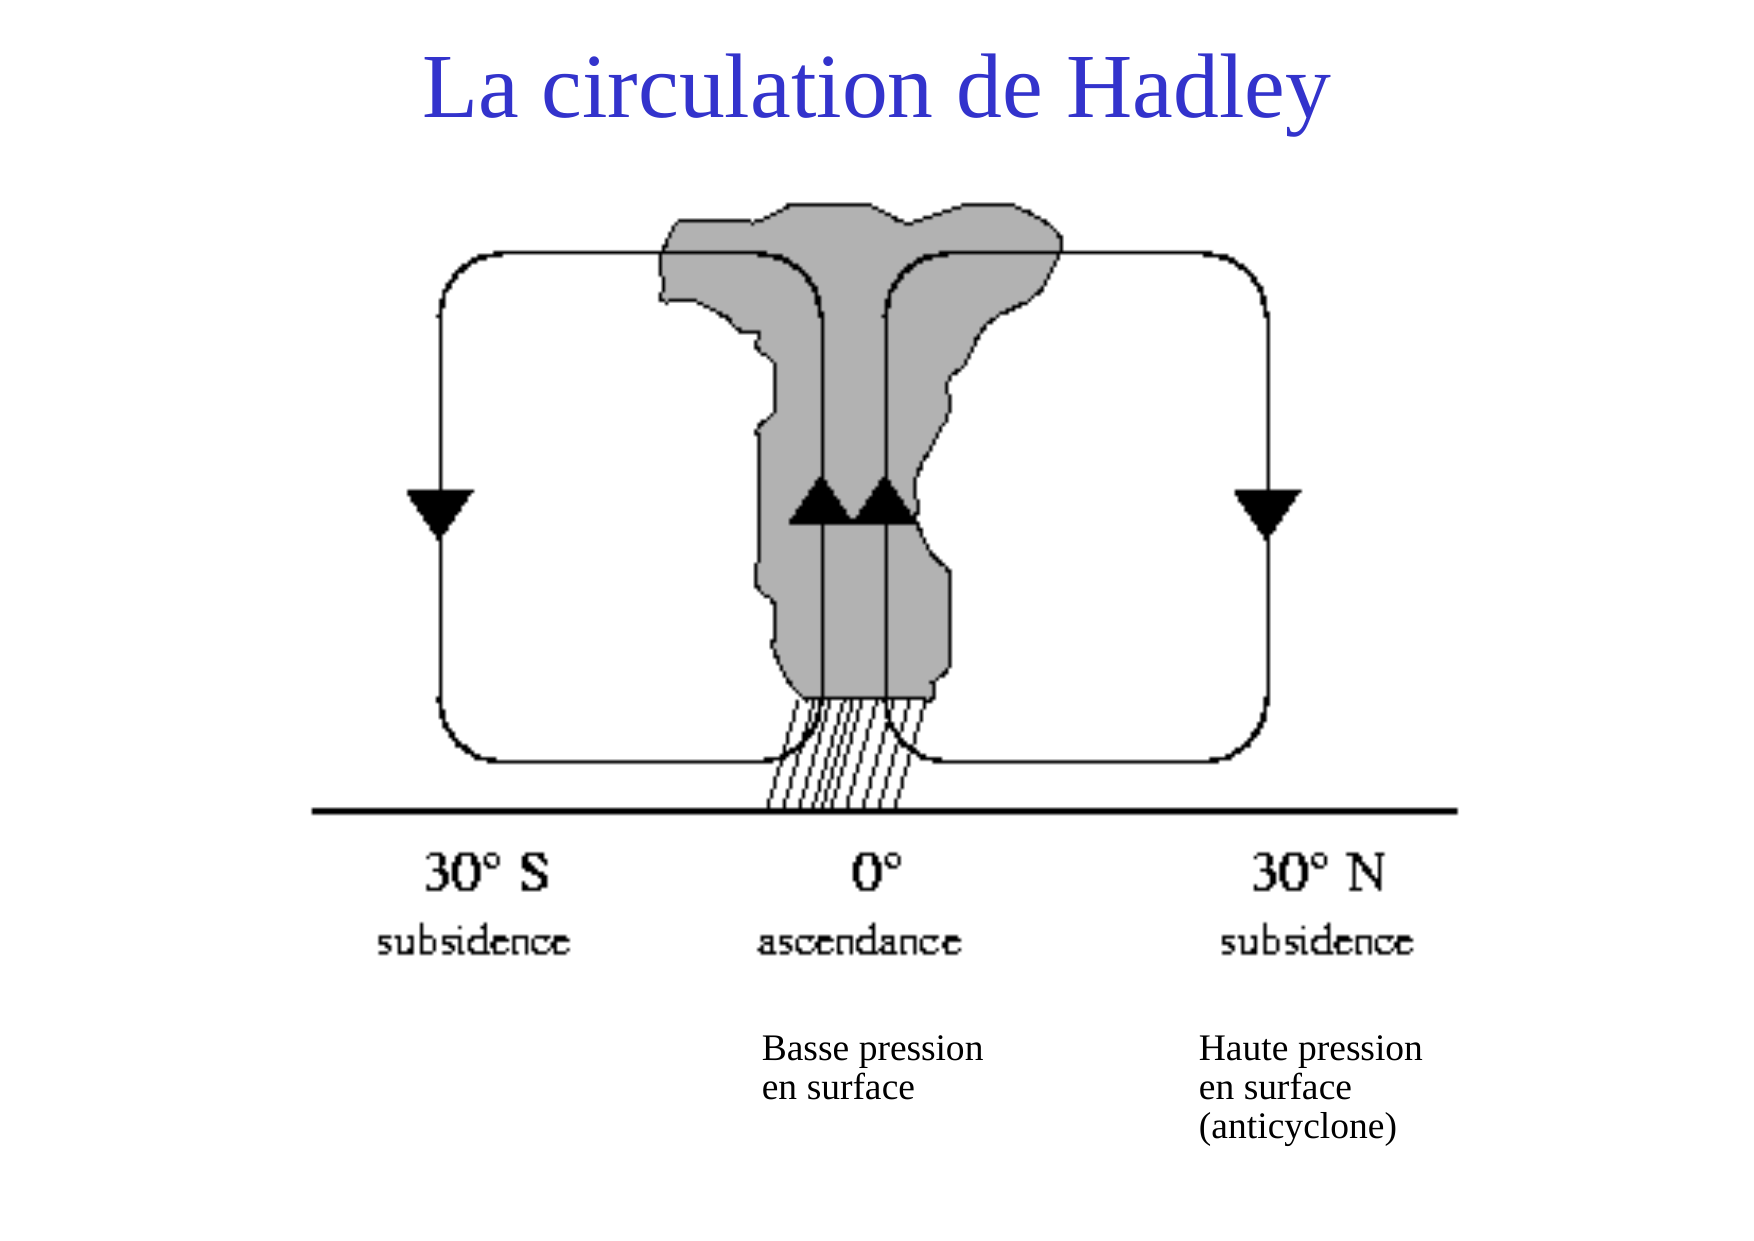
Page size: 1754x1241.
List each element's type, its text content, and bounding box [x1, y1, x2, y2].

title La circulation de Hadley [128, 25, 1627, 153]
picture [262, 147, 1551, 997]
text_box Basse pression en surface [747, 1021, 1031, 1115]
text_box Haute pression en surface (anticyclone) [1184, 1021, 1468, 1154]
